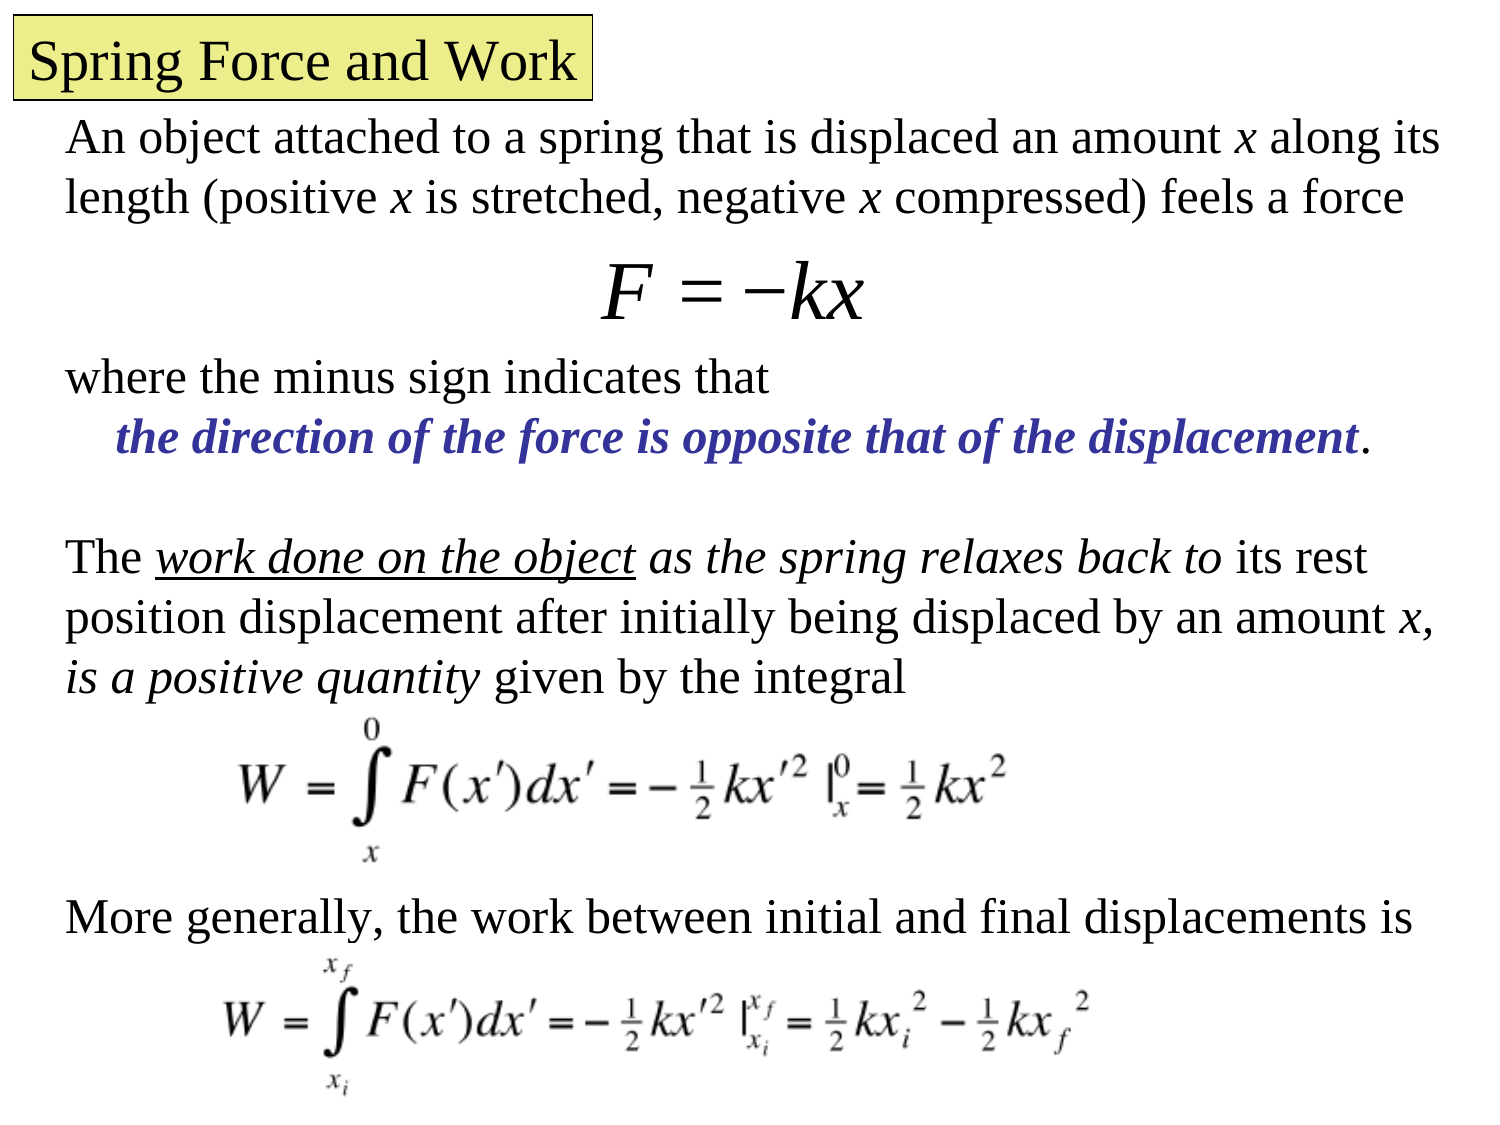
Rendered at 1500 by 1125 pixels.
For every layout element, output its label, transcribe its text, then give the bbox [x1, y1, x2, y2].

picture [230, 707, 1011, 868]
text_box Spring Force and Work [13, 14, 593, 101]
text_box An object attached to a spring that is displaced an amount x along its length (positive x is stretched, negative x compressed) feels a force where the minus sign indicates that the direction of the force is opposite that of the displacement. The work done on the object as the spring relaxes back to its rest position displacement after initially being displaced by an amount x, is a positive quantity given by the integral More generally, the work between initial and final displacements is [50, 96, 1463, 952]
chart [587, 249, 876, 327]
picture [216, 943, 1098, 1102]
